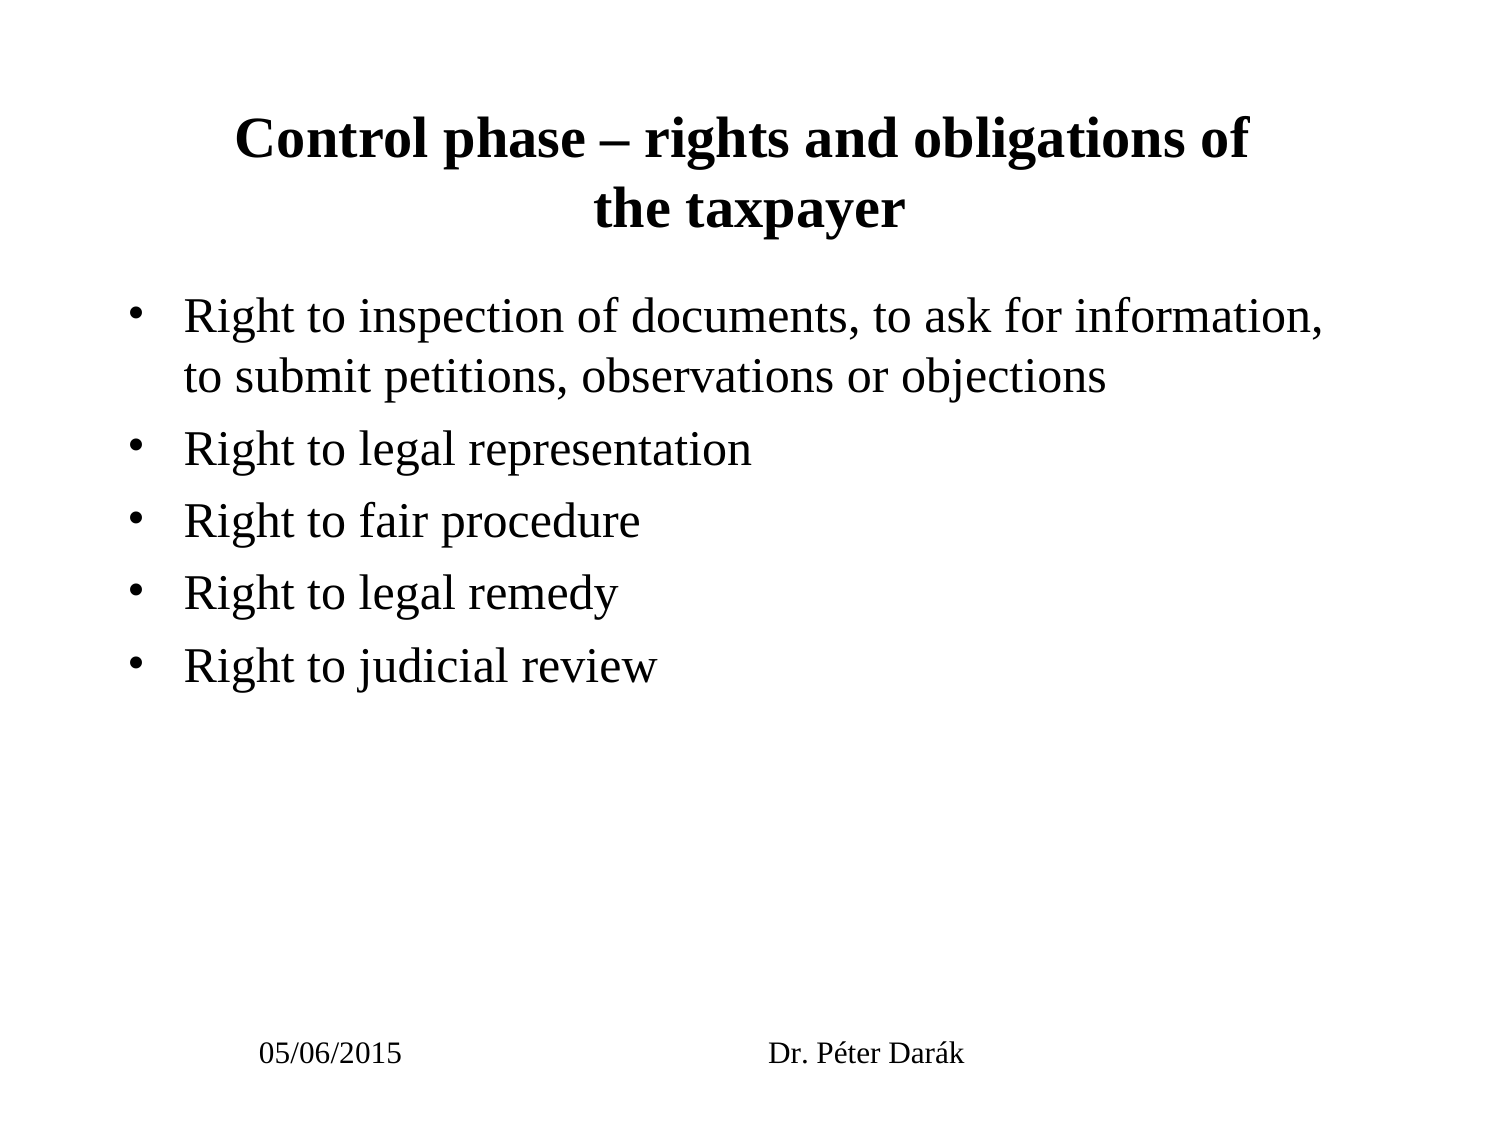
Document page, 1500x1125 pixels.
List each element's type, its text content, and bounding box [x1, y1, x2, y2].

list Right to inspection of documents, to ask for information, to submit petitions, observations or objections Right to legal representation Right to fair procedure Right to legal remedy Right to judicial review [112, 275, 1388, 1000]
title Control phase – rights and obligations of the taxpayer [112, 87, 1388, 250]
